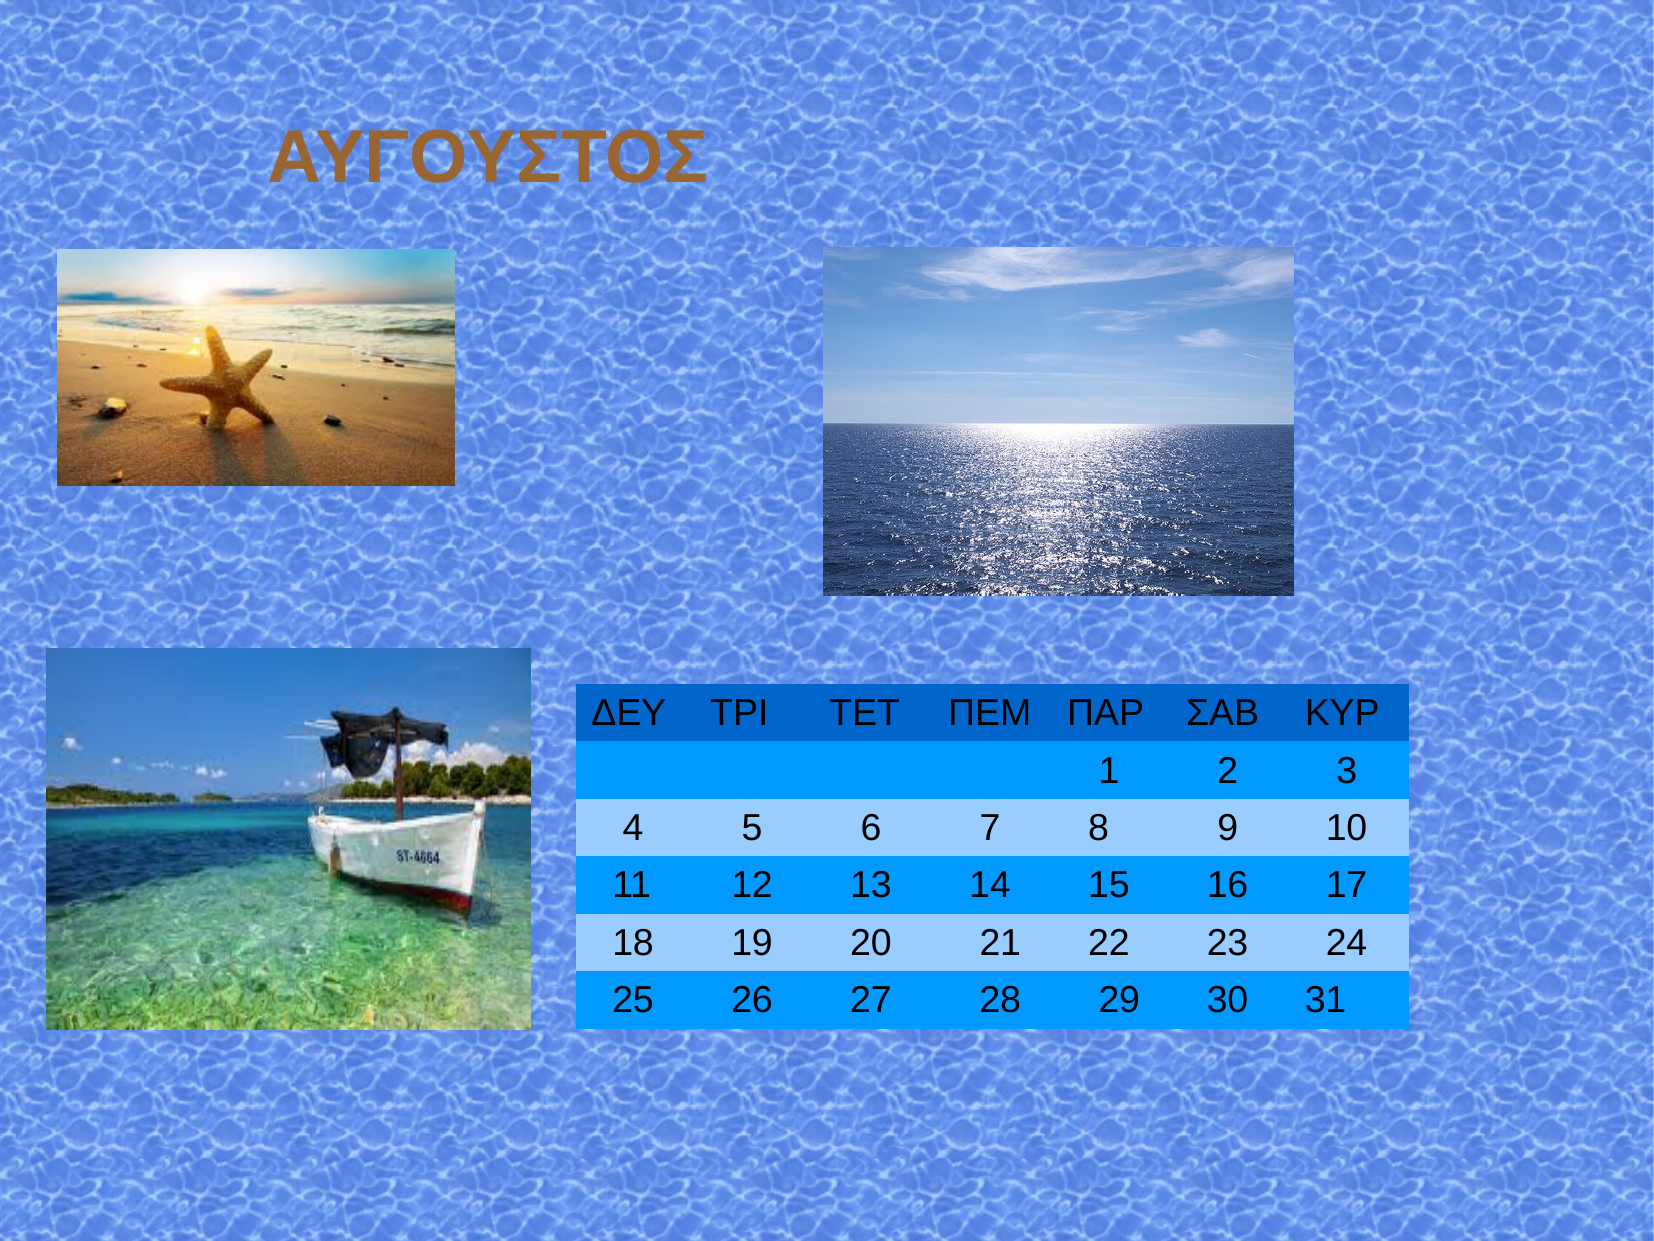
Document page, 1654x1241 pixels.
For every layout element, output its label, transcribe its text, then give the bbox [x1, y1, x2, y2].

table_cell 29 [1052, 971, 1171, 1029]
table_cell [695, 741, 814, 799]
table_cell 25 [576, 971, 695, 1029]
table_cell 28 [933, 971, 1052, 1029]
table_header ΔΕΥ [576, 684, 695, 741]
table_cell 18 [576, 914, 695, 971]
table_cell 6 [814, 799, 933, 856]
table_cell 16 [1171, 856, 1290, 914]
table_cell 11 [576, 856, 695, 914]
table_cell 19 [695, 914, 814, 971]
table_cell 22 [1052, 914, 1171, 971]
table_cell 7 [933, 799, 1052, 856]
text_box ΑΥΓΟΥΣΤΟΣ [252, 107, 725, 207]
table_cell 26 [695, 971, 814, 1029]
table_cell 31 [1290, 971, 1409, 1029]
table_cell 21 [933, 914, 1052, 971]
table_header ΠΕΜ [933, 684, 1052, 741]
table_cell 9 [1171, 799, 1290, 856]
table_cell 27 [814, 971, 933, 1029]
table_cell [814, 741, 933, 799]
table_cell 15 [1052, 856, 1171, 914]
table_cell 8 [1052, 799, 1171, 856]
table_cell 5 [695, 799, 814, 856]
table_header ΤΡΙ [695, 684, 814, 741]
table_cell [576, 741, 695, 799]
table_cell 14 [933, 856, 1052, 914]
table_cell 4 [576, 799, 695, 856]
table_header ΠΑΡ [1052, 684, 1171, 741]
picture [0, 0, 1654, 1241]
table_cell 12 [695, 856, 814, 914]
table_cell 10 [1290, 799, 1409, 856]
table_cell 2 [1171, 741, 1290, 799]
table_cell 30 [1171, 971, 1290, 1029]
table_header ΣΑΒ [1171, 684, 1290, 741]
table_cell 23 [1171, 914, 1290, 971]
table_cell 3 [1290, 741, 1409, 799]
table_cell 24 [1290, 914, 1409, 971]
table_cell [933, 741, 1052, 799]
table_cell 17 [1290, 856, 1409, 914]
table_header ΚΥΡ [1290, 684, 1409, 741]
table_cell 13 [814, 856, 933, 914]
table_cell 20 [814, 914, 933, 971]
table_header ΤΕΤ [814, 684, 933, 741]
table_cell 1 [1052, 741, 1171, 799]
